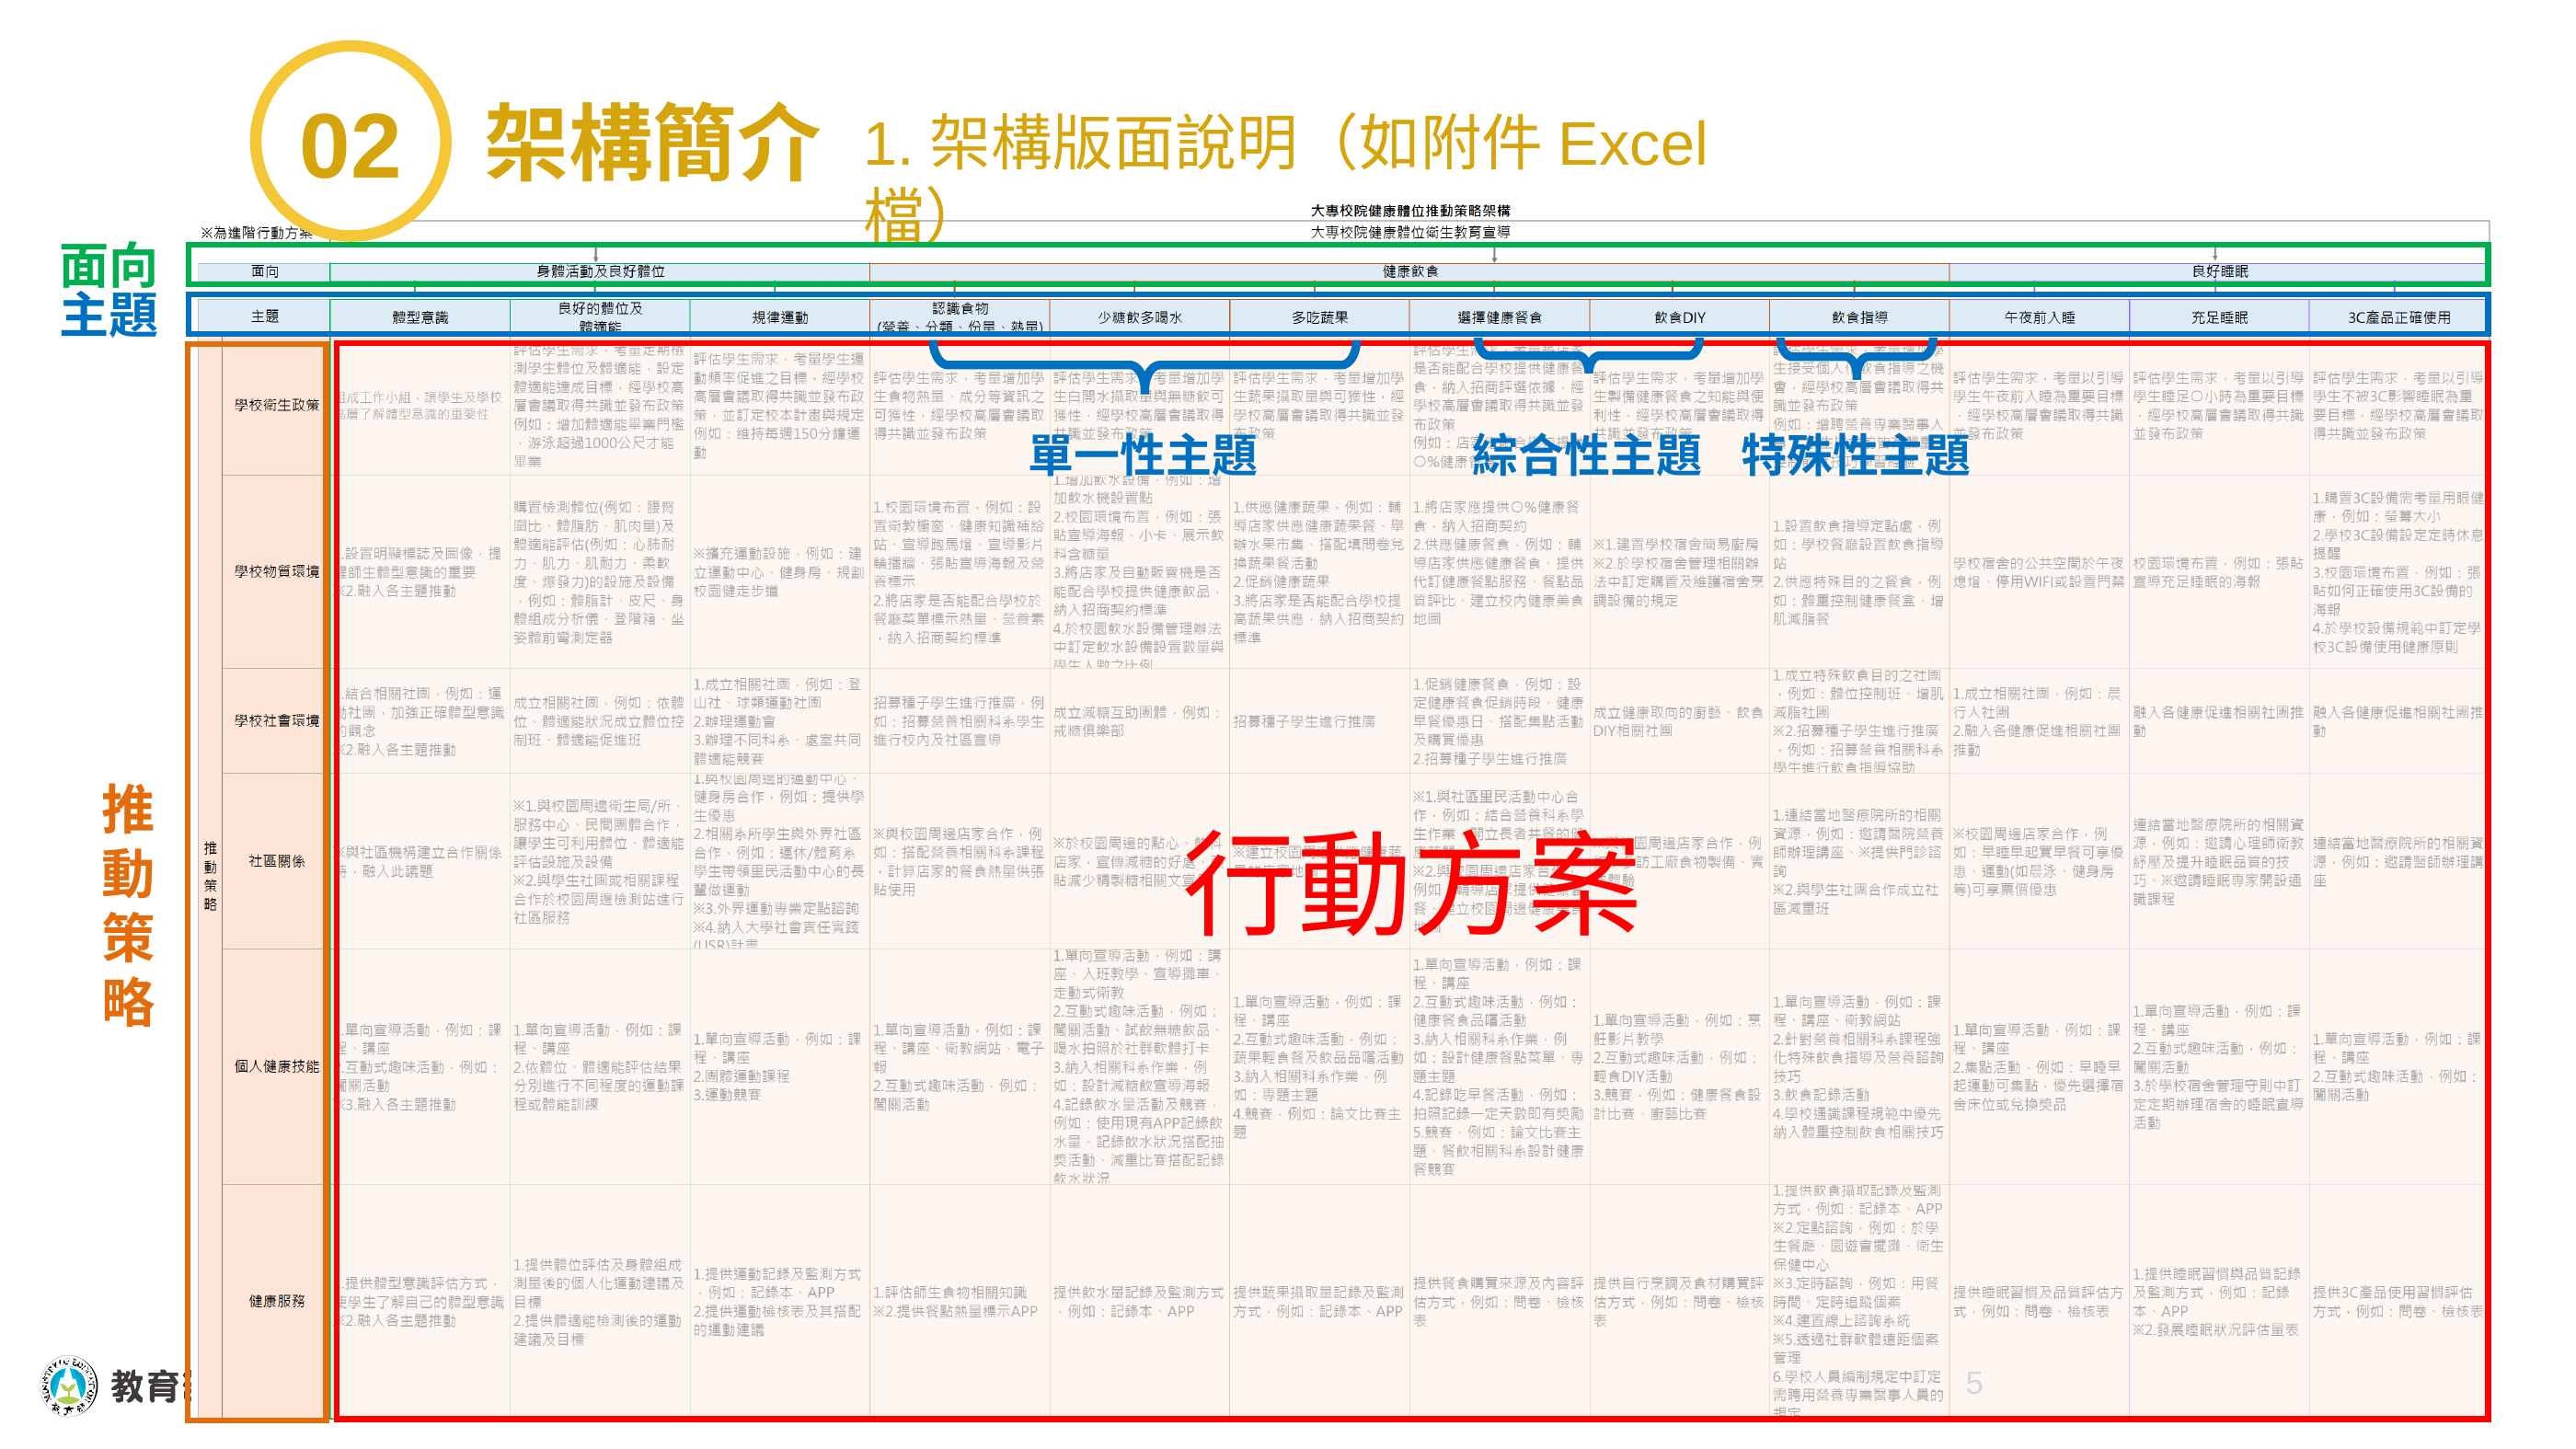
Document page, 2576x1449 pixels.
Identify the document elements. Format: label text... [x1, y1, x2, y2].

text_box 行動方案 [938, 343, 1351, 370]
picture [905, 232, 914, 237]
text_box 行動方案 [1484, 343, 1694, 356]
text_box 行動方案 [1786, 343, 1927, 358]
picture [190, 347, 323, 1418]
text_box 5 [1951, 1342, 2554, 1420]
text_box 綜合性主題 [1458, 420, 1719, 489]
text_box 主題 [45, 277, 185, 351]
text_box 推動策略 [87, 769, 178, 1043]
text_box 單一性主題 [1014, 420, 1275, 489]
picture [191, 247, 2485, 282]
text_box 02 [255, 45, 446, 236]
picture [879, 187, 938, 242]
text_box 面向 [45, 227, 185, 277]
picture [905, 224, 914, 229]
picture [191, 297, 2485, 331]
picture [190, 187, 874, 242]
picture [190, 187, 2495, 1424]
picture [891, 232, 901, 237]
picture [891, 224, 901, 229]
text_box 行動方案 [337, 343, 2488, 1420]
text_box 架構簡介 [470, 83, 879, 200]
text_box 1.架構版面說明（如附件Excel檔） [850, 97, 1781, 186]
text_box 特殊性主題 [1727, 420, 1987, 489]
